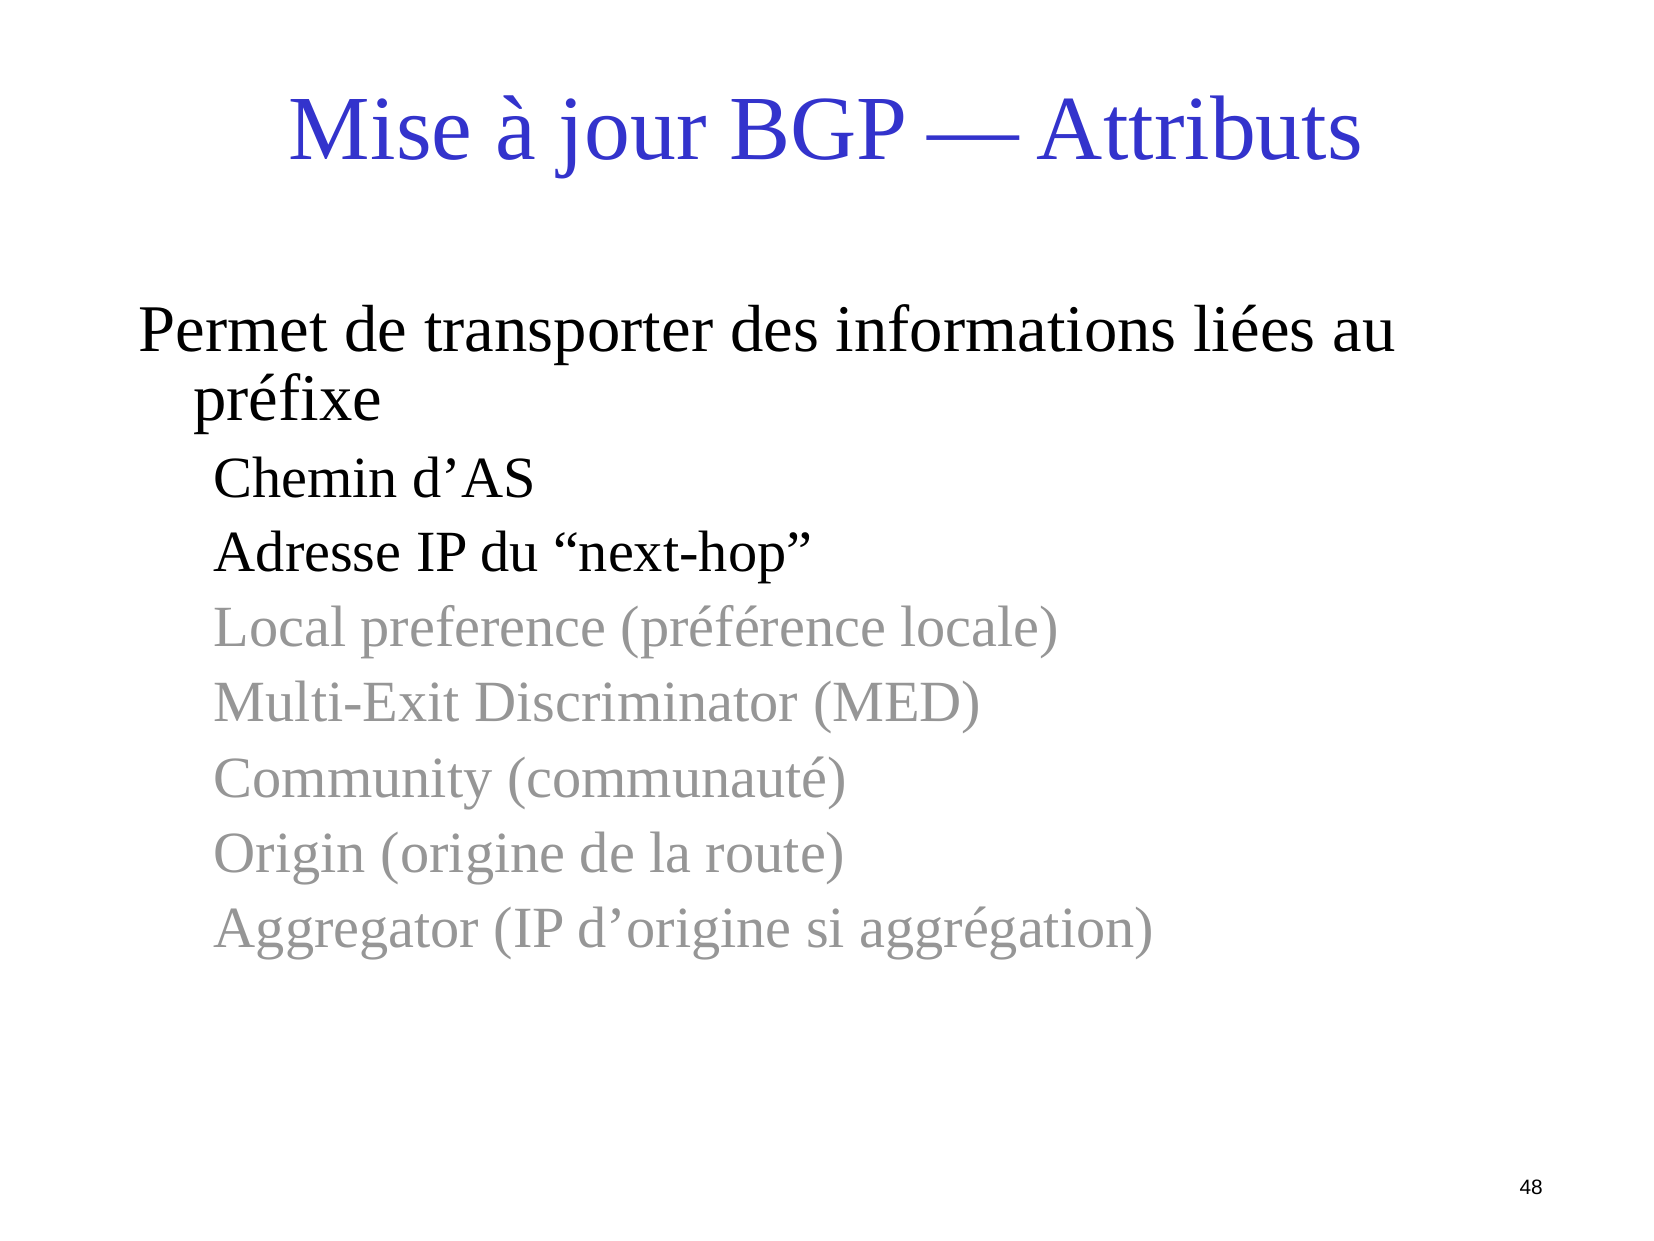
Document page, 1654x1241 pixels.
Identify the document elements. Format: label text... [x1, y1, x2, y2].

list Permet de transporter des informations liées au préfixe Chemin d’AS Adresse IP du “next-hop” Local preference (préférence locale)‏ Multi-Exit Discriminator (MED)‏ Community (communauté)‏ Origin (origine de la route)‏ Aggregator (IP d’origine si aggrégation)‏ [123, 289, 1557, 1136]
title Mise à jour BGP — Attributs [123, 41, 1530, 221]
